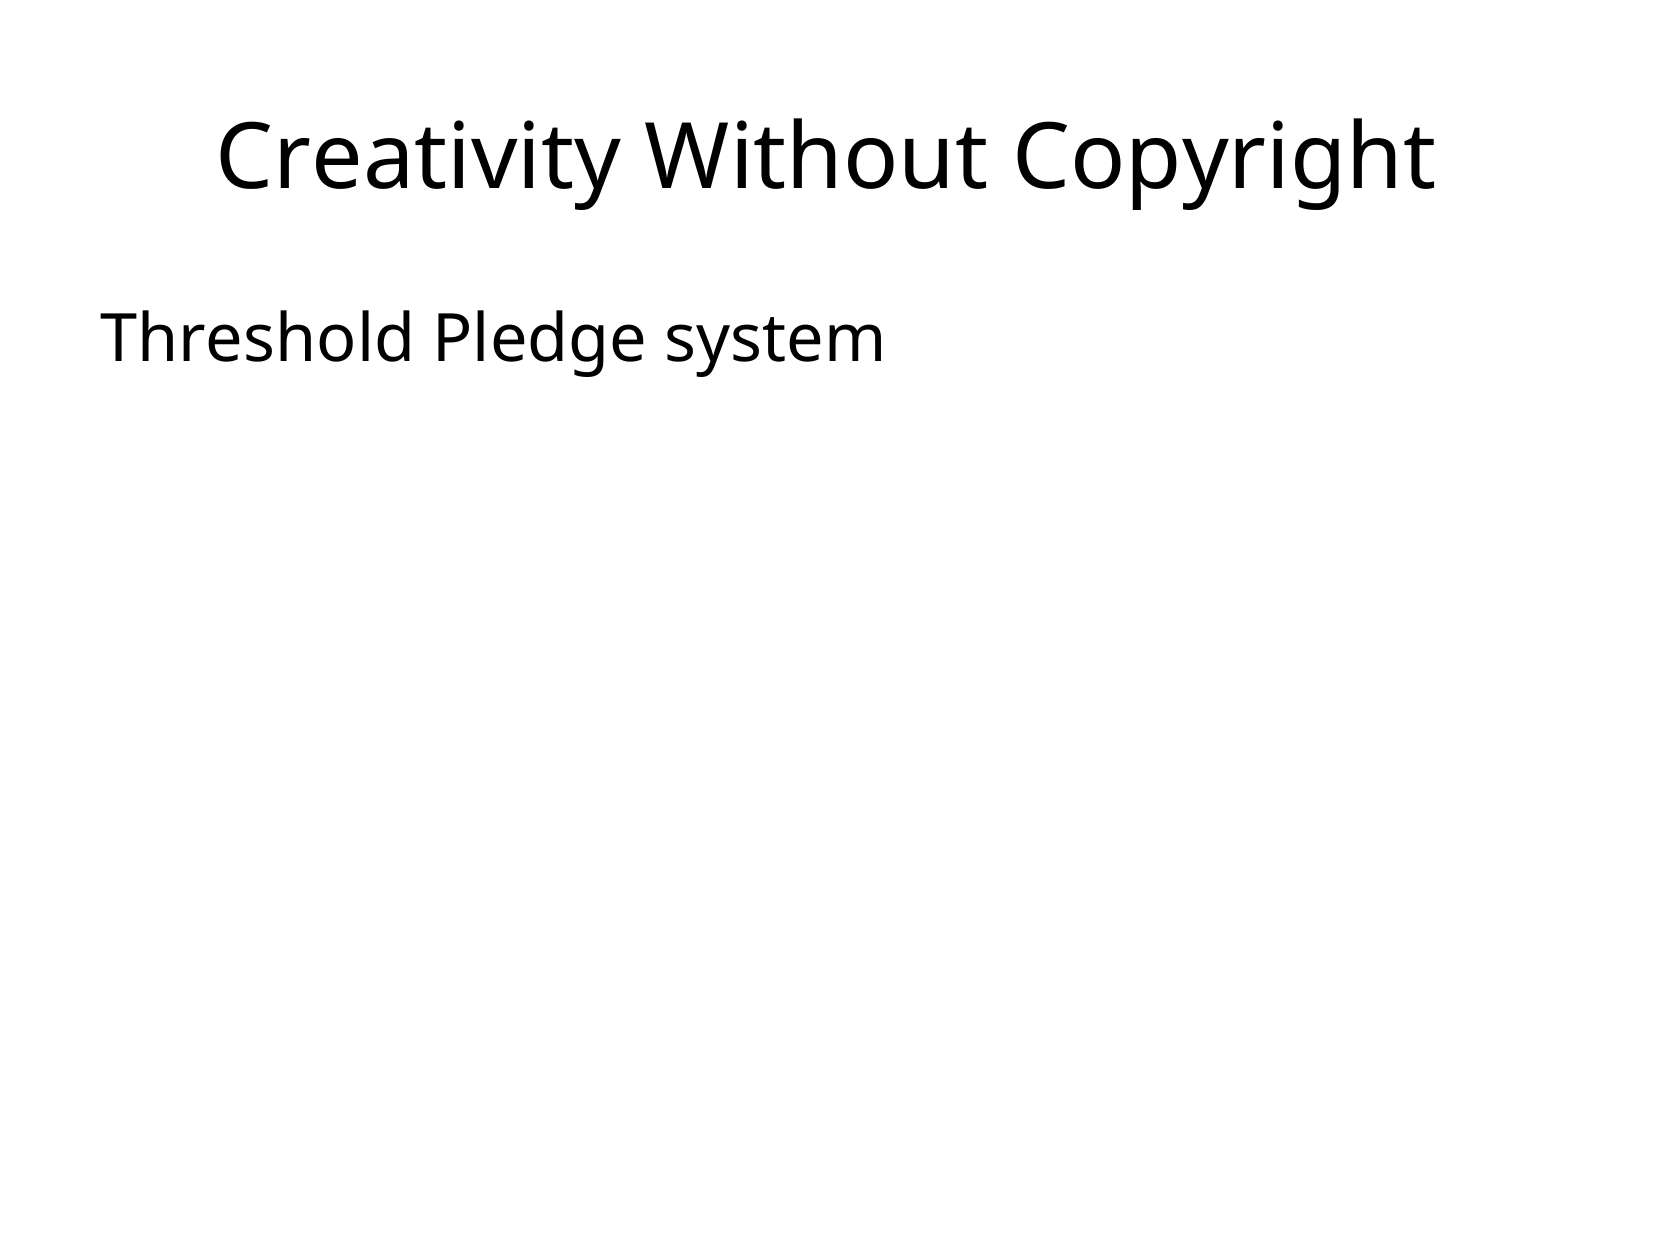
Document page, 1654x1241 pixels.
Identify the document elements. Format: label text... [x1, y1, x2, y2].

list Threshold Pledge system [82, 290, 1571, 1109]
title Creativity Without Copyright [82, 49, 1571, 257]
